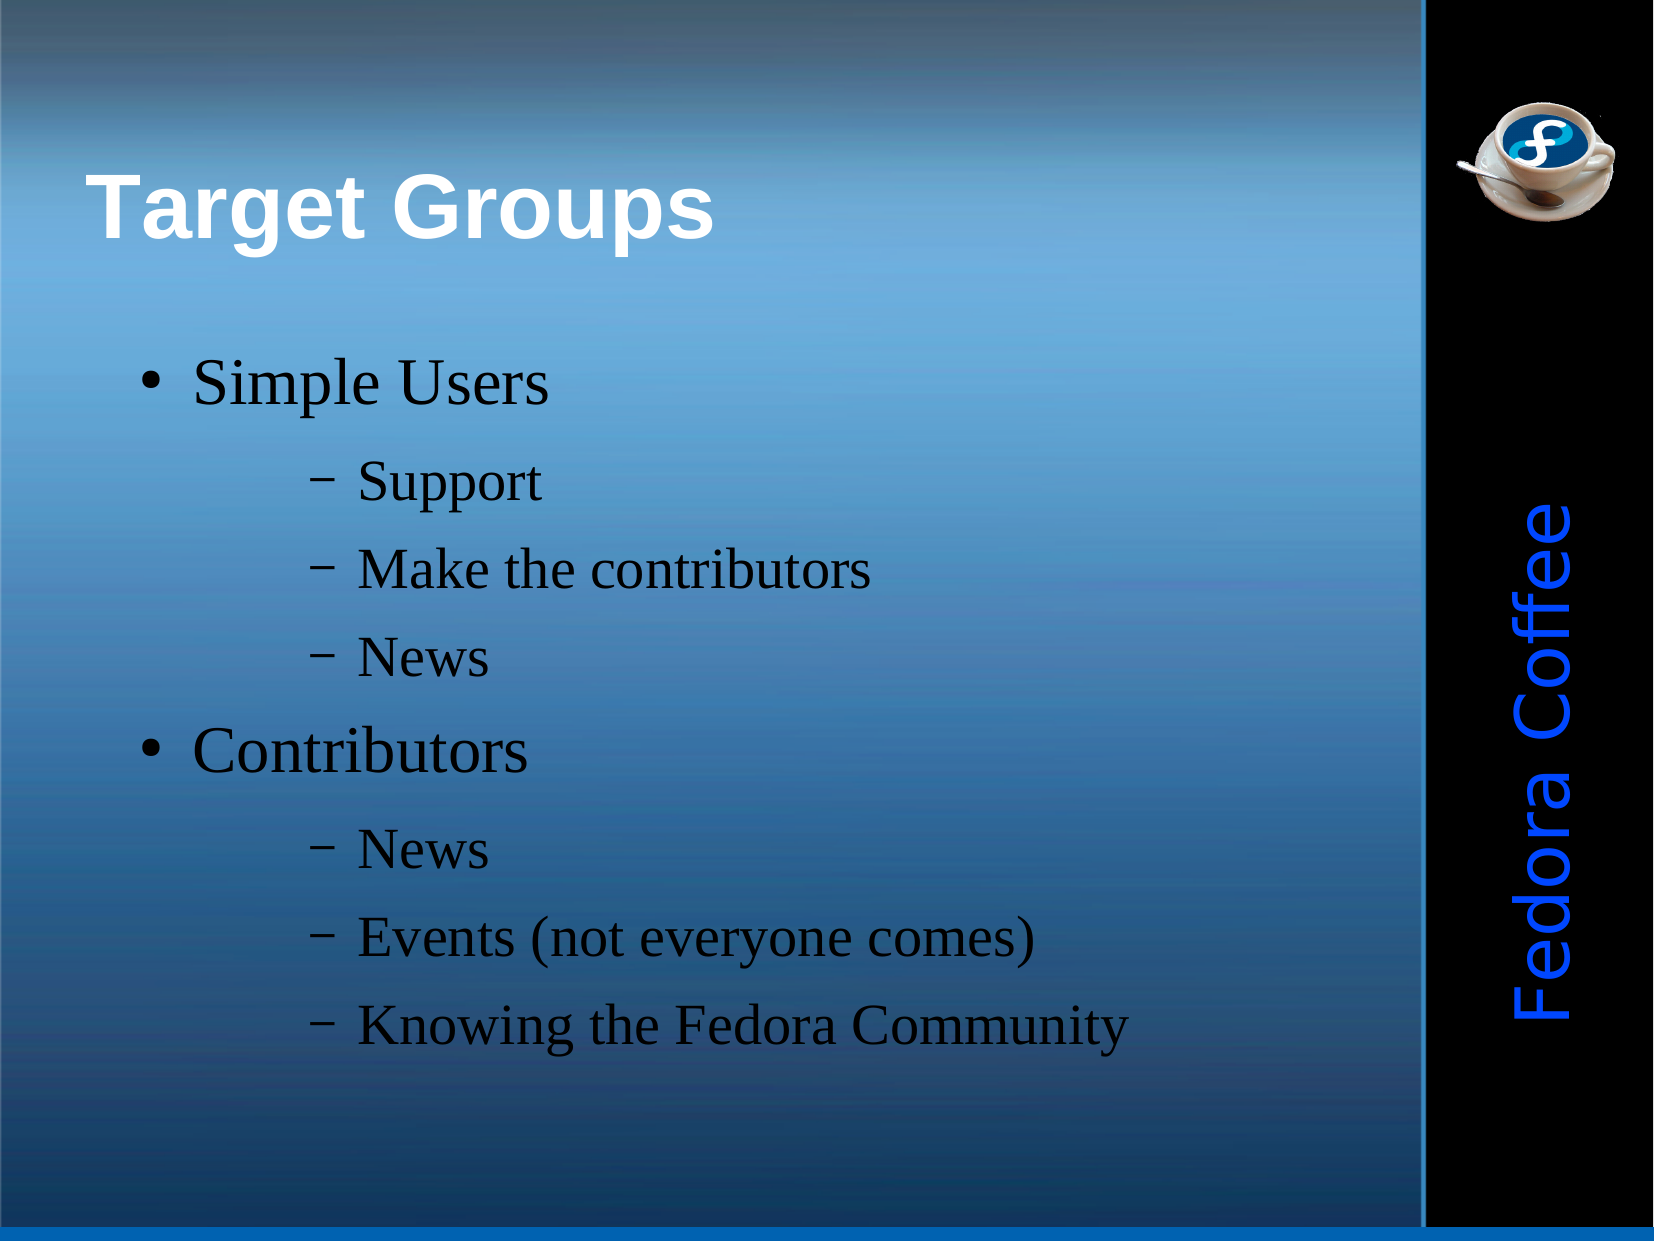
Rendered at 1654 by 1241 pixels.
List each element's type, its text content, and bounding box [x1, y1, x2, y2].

list Simple Users Support Make the contributors News Contributors News Events (not everyone comes) Knowing the Fedora Community [121, 344, 1533, 1127]
text_box Fedora Coffee [1499, 466, 1599, 1027]
picture [0, 0, 1654, 1227]
title Target Groups [85, 102, 1498, 311]
